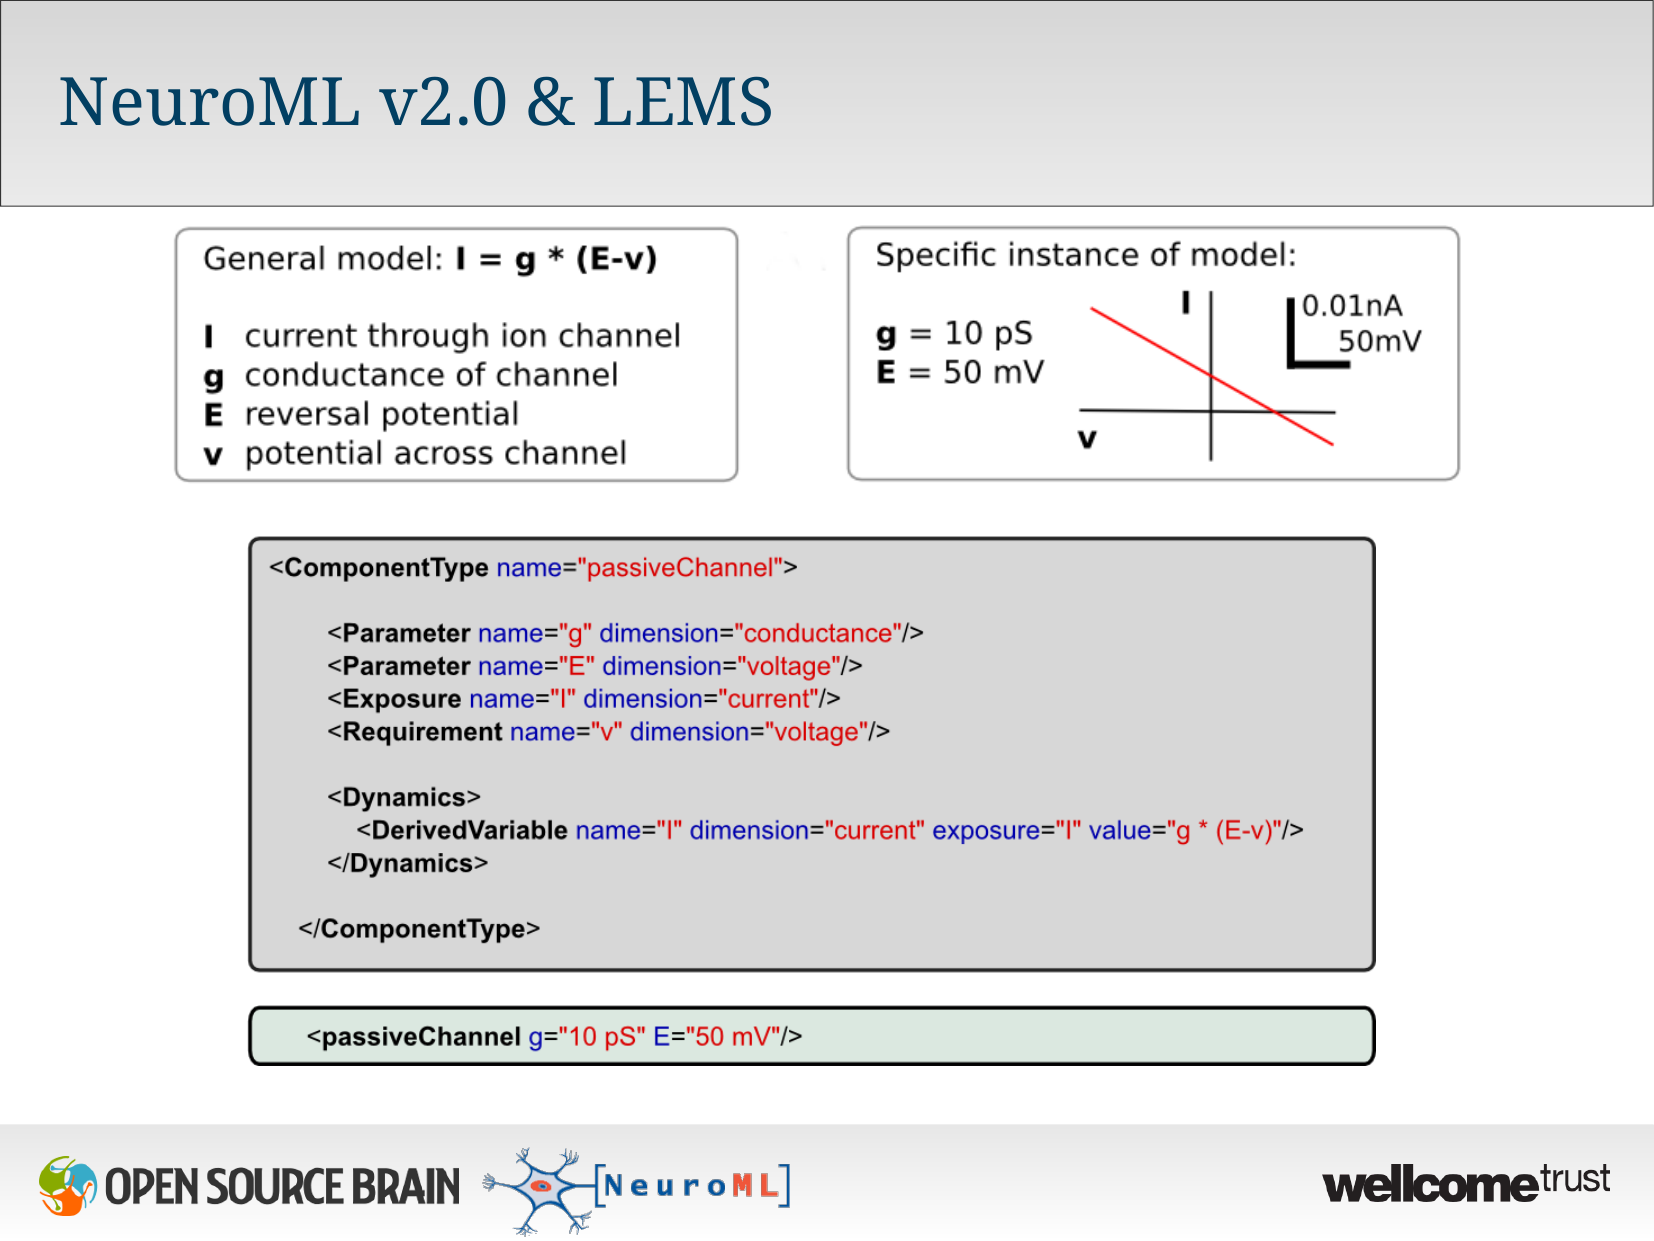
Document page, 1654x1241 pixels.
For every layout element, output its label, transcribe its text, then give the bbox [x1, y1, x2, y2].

picture [1322, 1164, 1610, 1202]
picture [39, 1156, 459, 1216]
text_box NeuroML v2.0 & LEMS [59, 29, 1595, 177]
picture [165, 224, 1481, 491]
picture [236, 531, 1376, 1066]
picture [482, 1147, 790, 1237]
